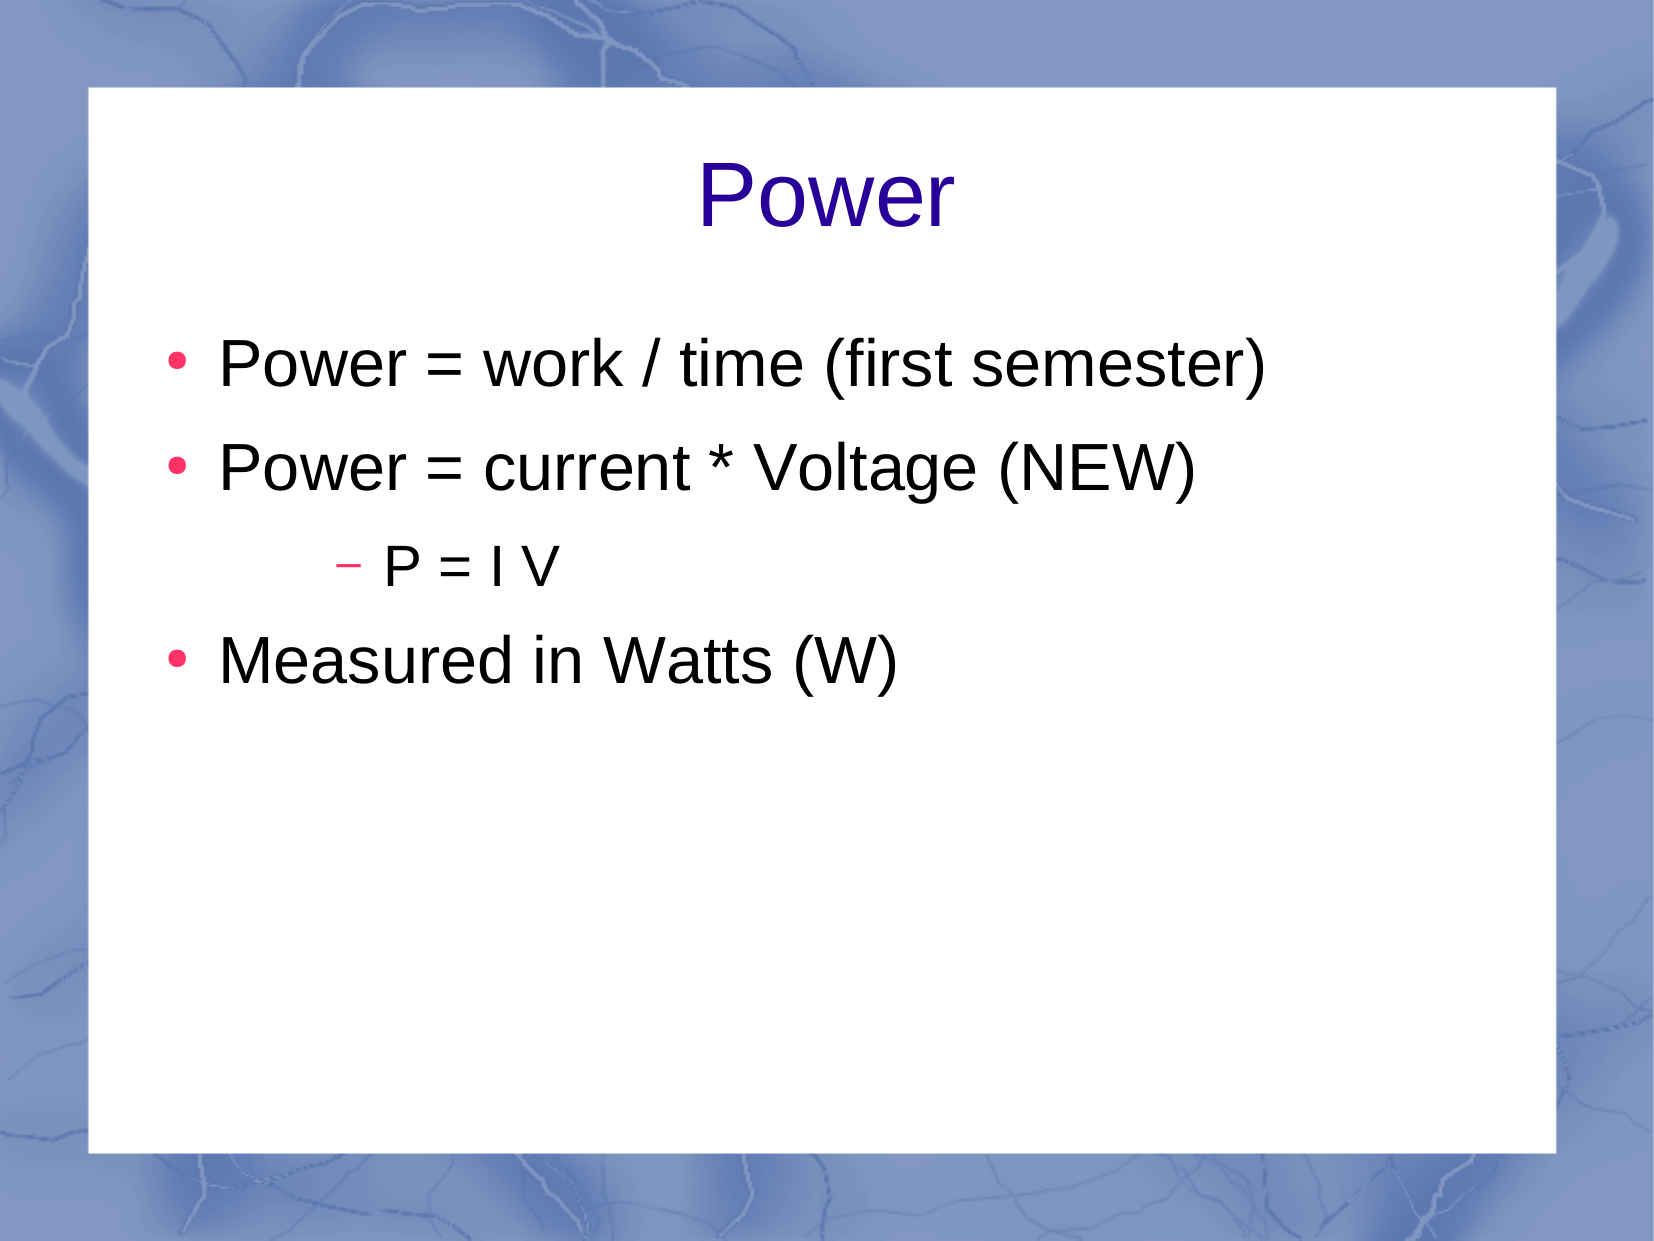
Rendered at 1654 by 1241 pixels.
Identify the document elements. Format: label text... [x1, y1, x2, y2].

list Power = work / time (first semester) Power = current * Voltage (NEW) P = I V Measured in Watts (W) [147, 325, 1506, 996]
picture [0, 0, 1654, 1241]
title Power [118, 98, 1536, 291]
